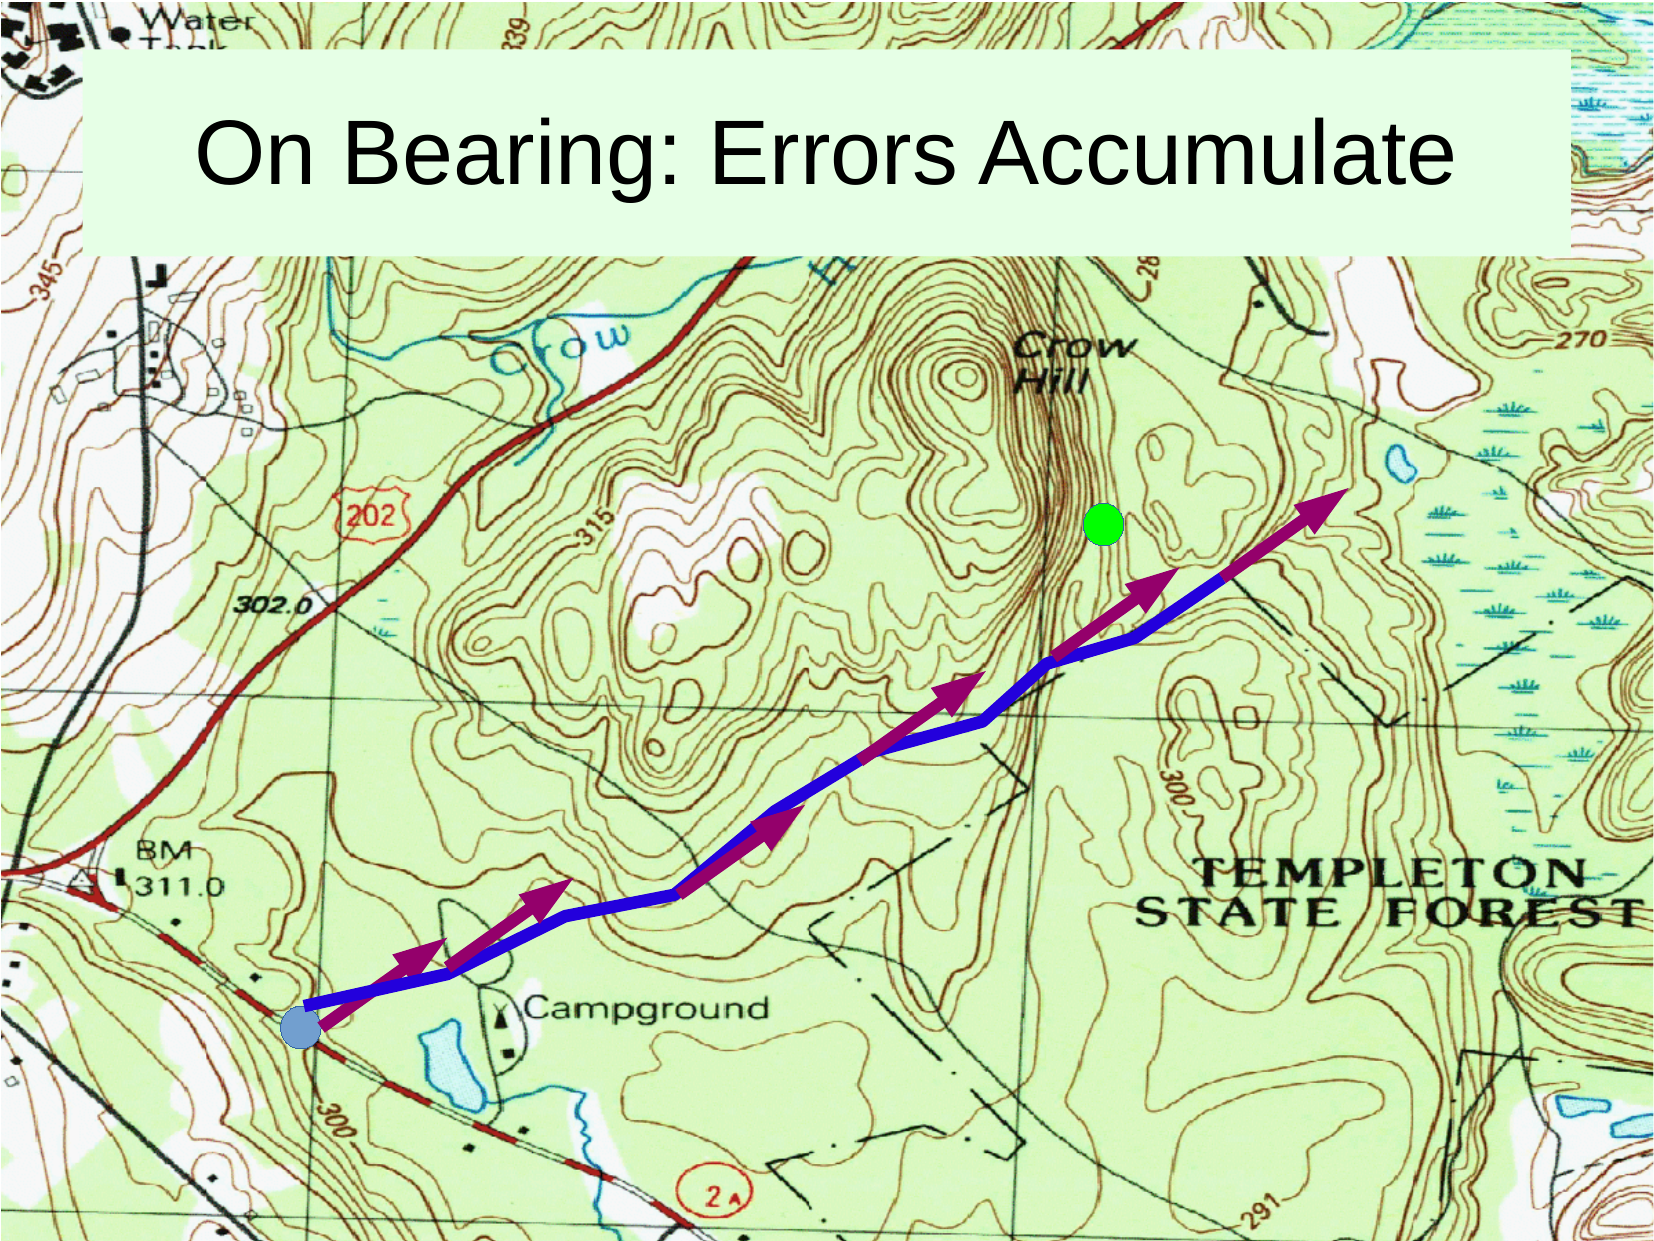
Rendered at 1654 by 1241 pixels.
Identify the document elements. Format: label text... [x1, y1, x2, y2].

text_box [1083, 503, 1124, 546]
title On Bearing: Errors Accumulate [82, 49, 1571, 257]
picture [1, 2, 1654, 1241]
text_box [280, 1006, 321, 1049]
